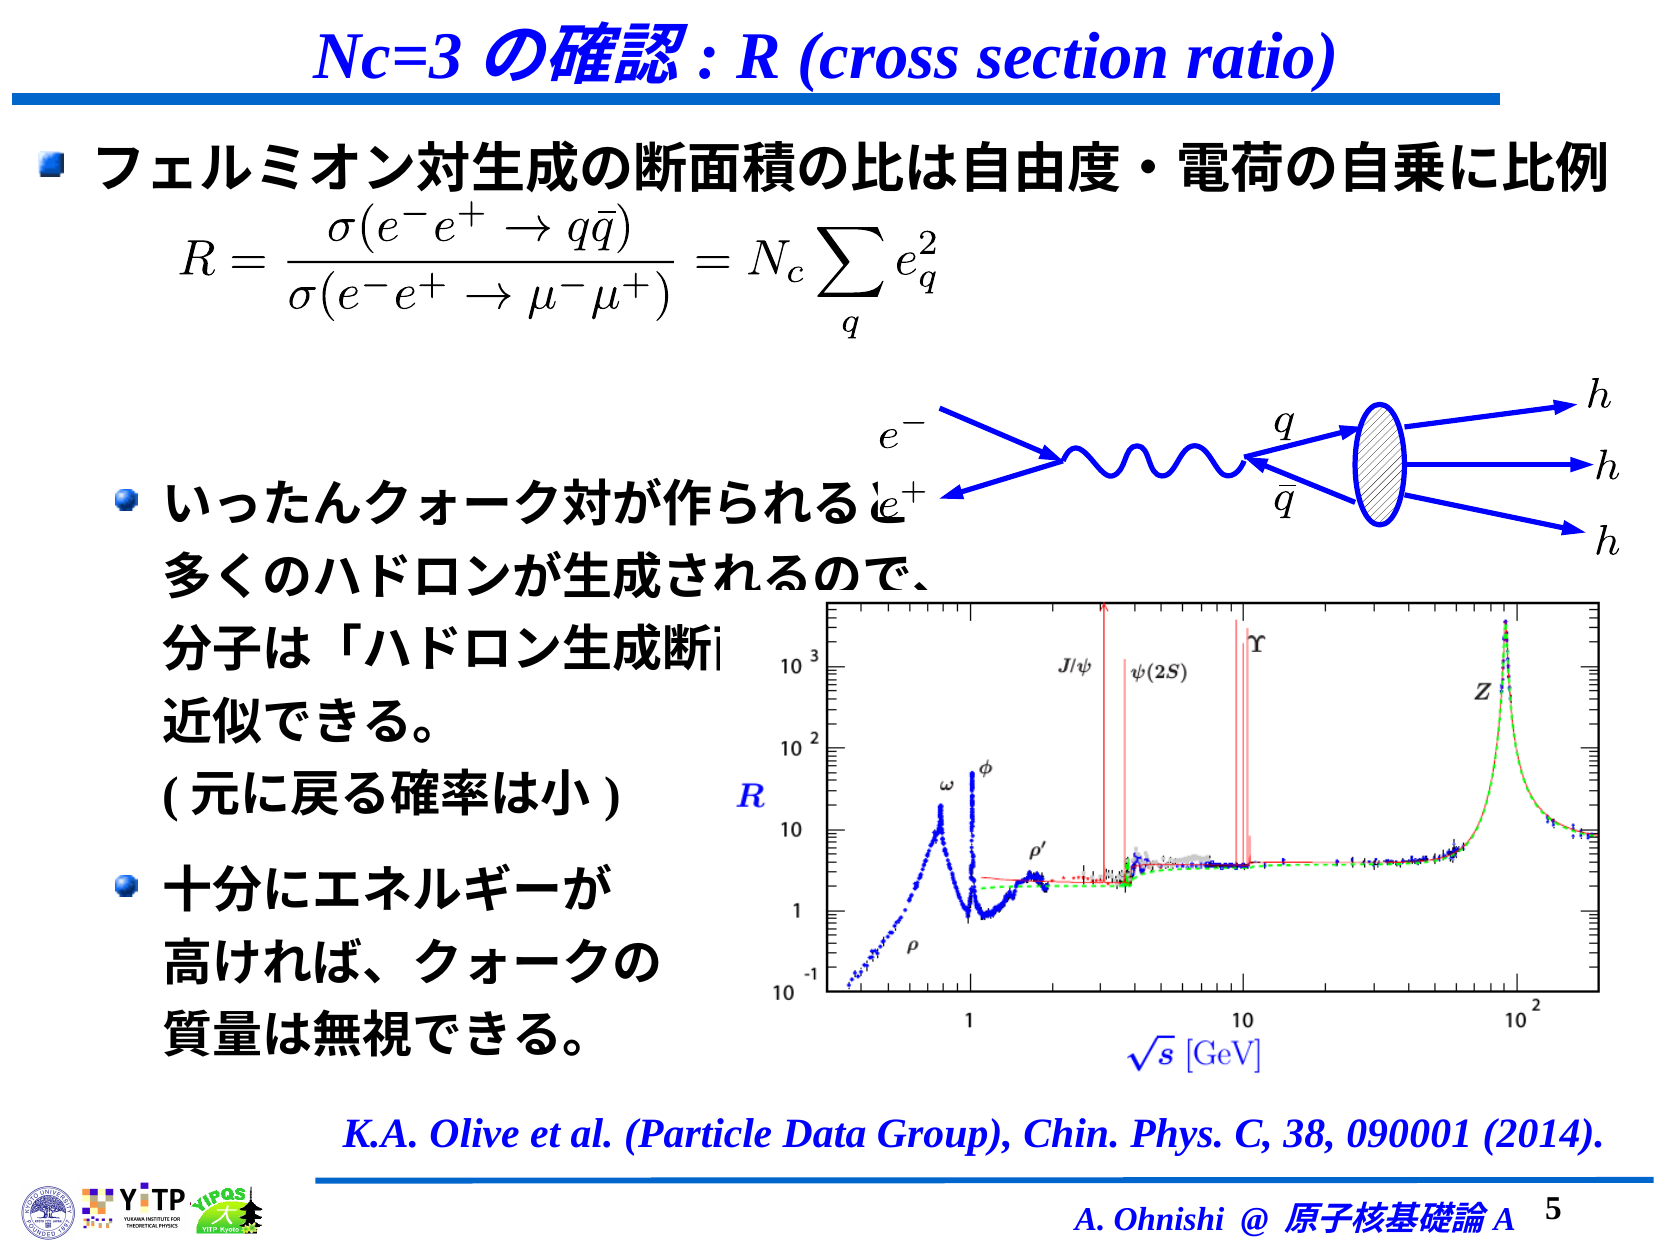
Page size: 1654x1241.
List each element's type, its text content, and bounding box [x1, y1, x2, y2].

picture [20, 1185, 76, 1241]
list フェルミオン対生成の断面積の比は自由度・電荷の自乗に比例 いったんクォーク対が作られると 多くのハドロンが生成されるので、 分子は「ハドロン生成断面積」で 近似できる。 (元に戻る確率は小) 十分にエネルギーが 高ければ、クォークの 質量は無視できる。 [20, 124, 1621, 1137]
picture [720, 590, 1619, 1081]
picture [77, 1179, 263, 1234]
picture [877, 377, 1621, 556]
title Nc=3の確認: R (cross section ratio) [0, 0, 1654, 99]
text_box [177, 200, 938, 339]
text_box K.A. Olive et al. (Particle Data Group), Chin. Phys. C, 38, 090001 (2014). [342, 1110, 1607, 1158]
